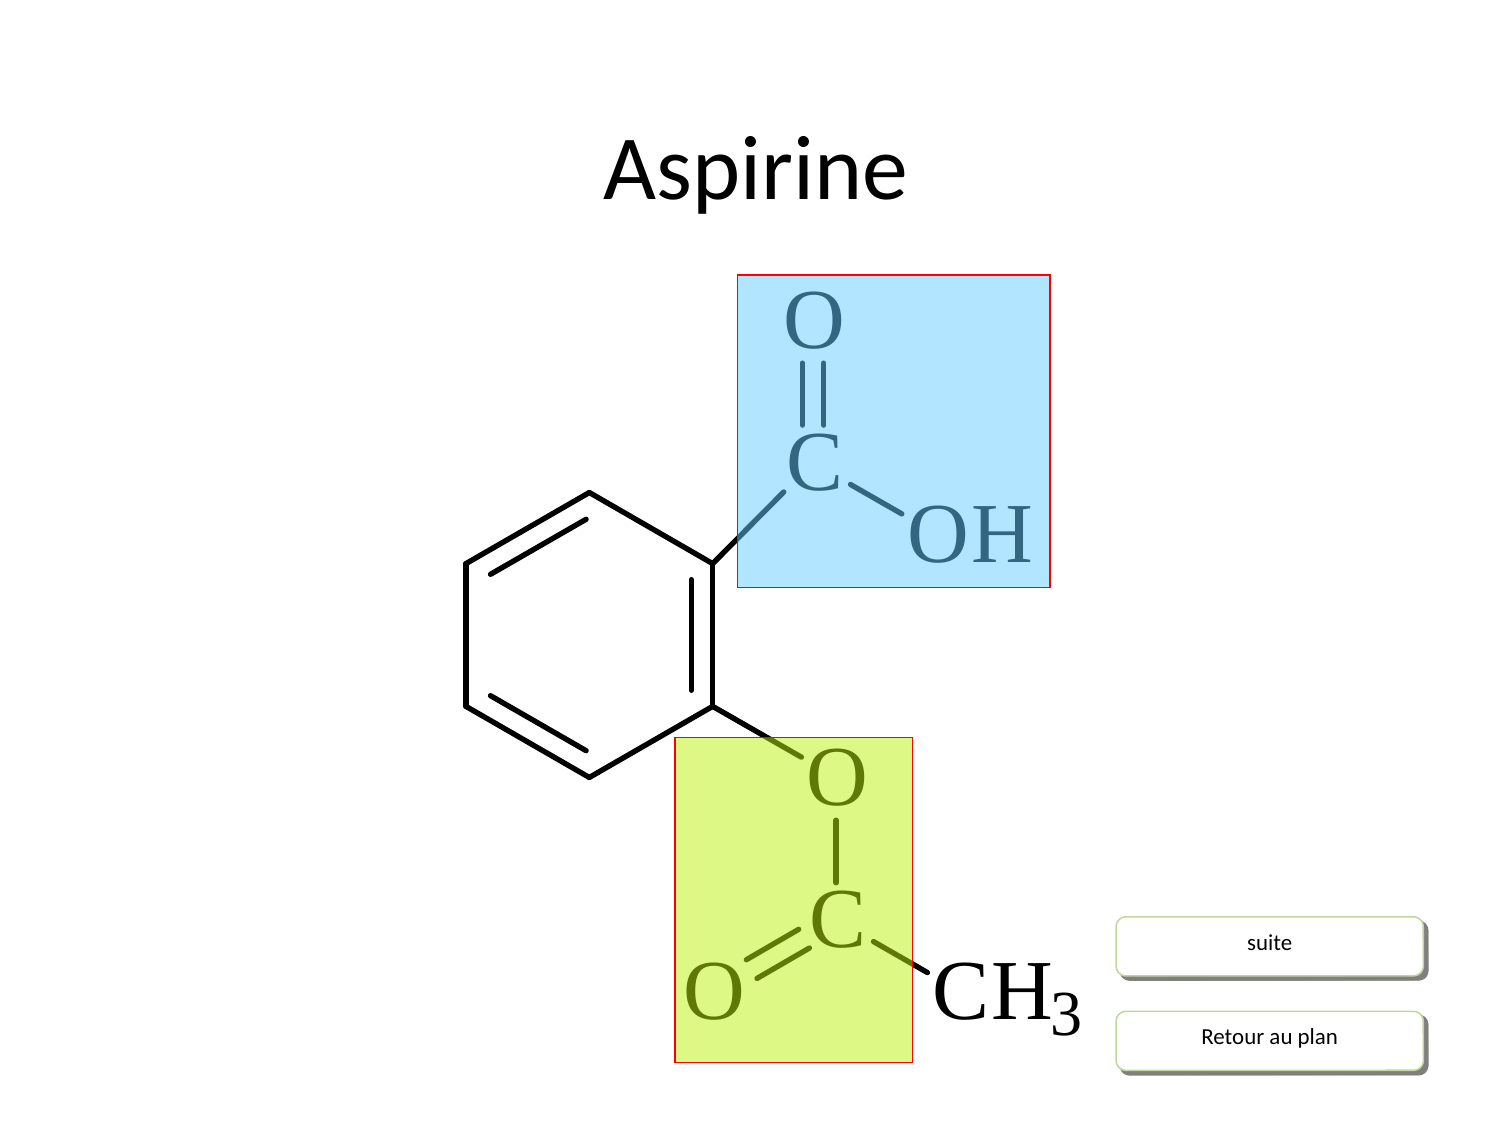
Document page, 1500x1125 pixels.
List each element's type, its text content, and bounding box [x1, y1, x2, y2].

text_box Retour au plan [1116, 1011, 1424, 1071]
title Aspirine [399, 99, 1113, 225]
picture [412, 237, 1113, 1088]
text_box suite [1116, 916, 1424, 976]
text_box [737, 275, 1050, 588]
text_box [675, 737, 913, 1062]
